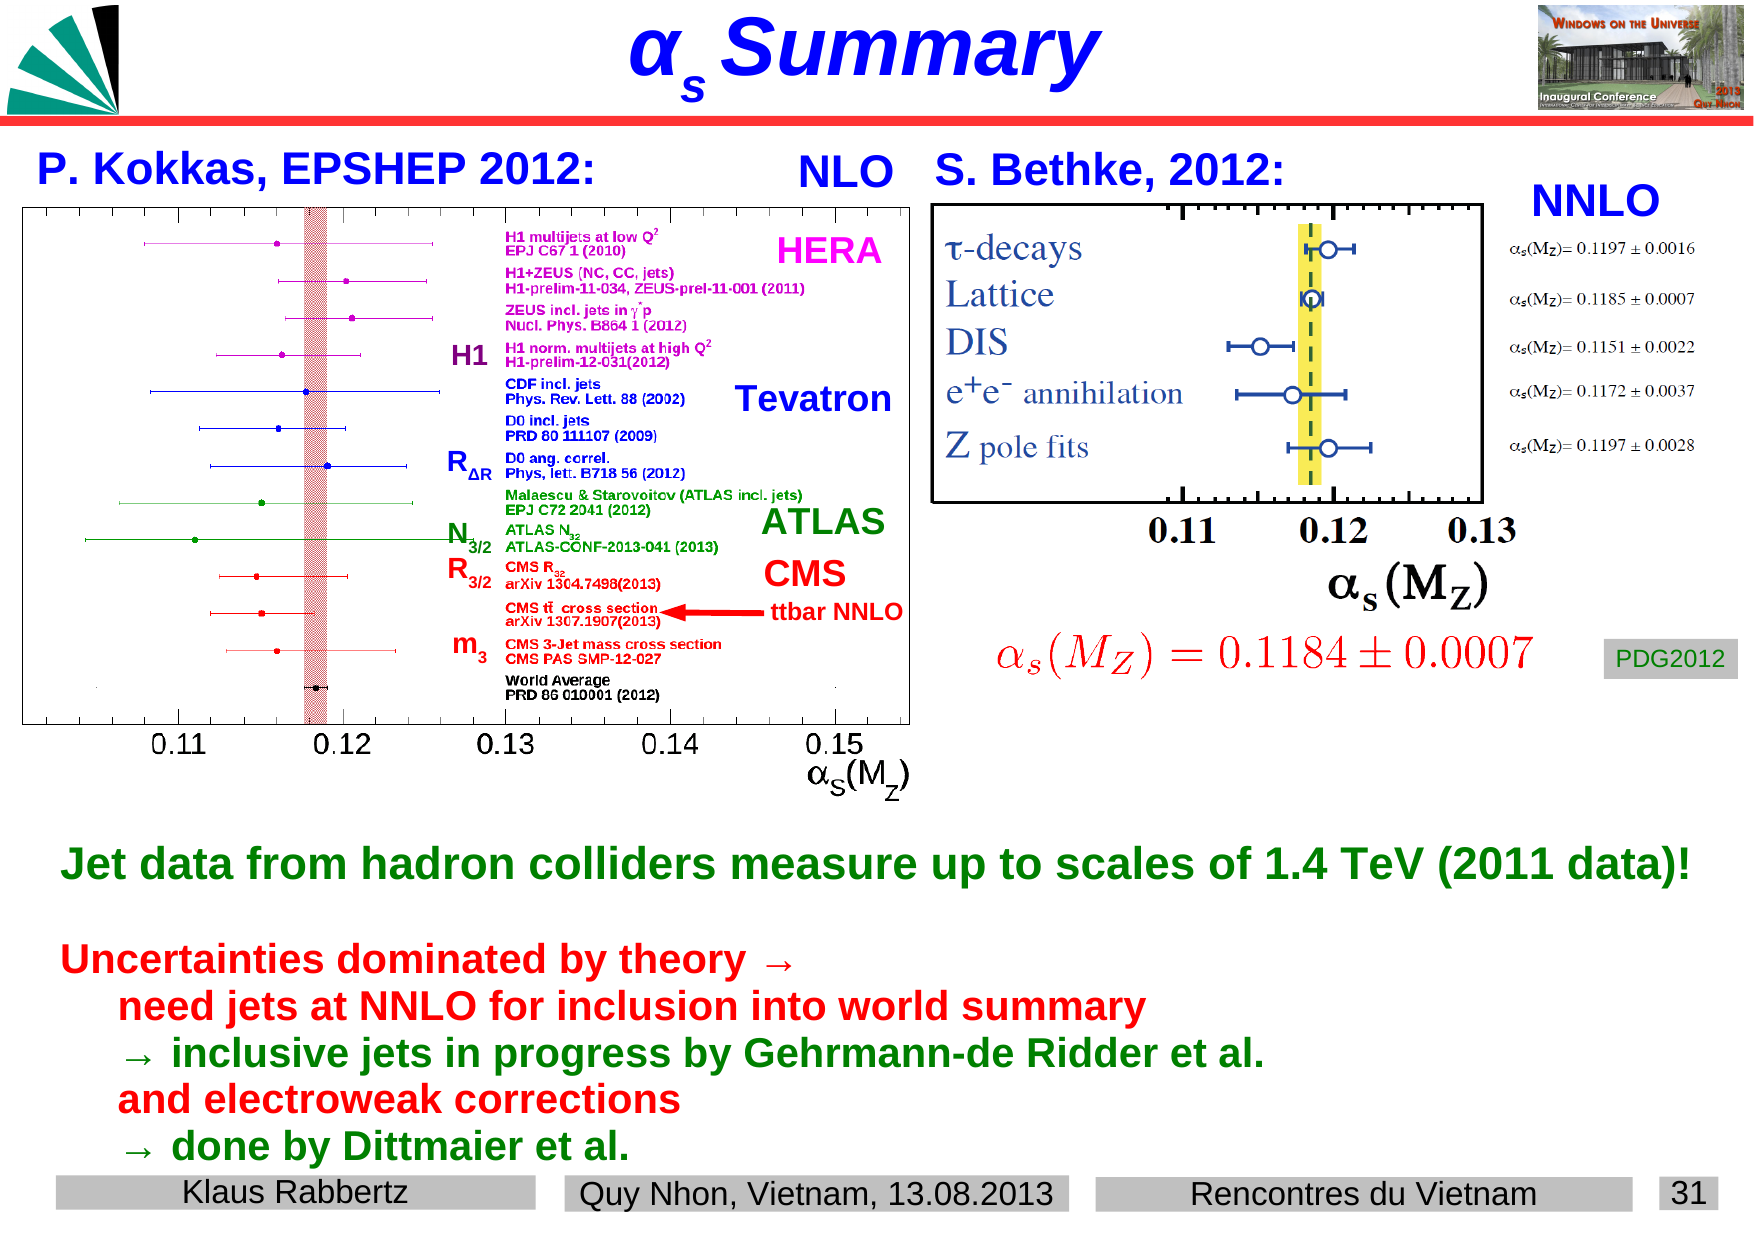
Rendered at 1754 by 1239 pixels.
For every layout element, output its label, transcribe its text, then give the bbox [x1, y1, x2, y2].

title αs Summary [123, 0, 1606, 114]
text_box Jet data from hadron colliders measure up to scales of 1.4 TeV (2011 data)! Uncertainties dominated by theory → need jets at NNLO for inclusion into world summary → inclusive jets in progress by Gehrmann-de Ridder et al. and electroweak corrections → done by Dittmaier et al. [48, 832, 1705, 1175]
text_box N3/2 [435, 511, 505, 563]
picture [1606, 5, 1744, 110]
text_box ttbar NNLO [758, 591, 916, 632]
picture [13, 192, 1721, 807]
text_box NLO [786, 140, 907, 204]
text_box R3/2 [435, 563, 505, 599]
text_box ATLAS [749, 494, 896, 549]
text_box CMS [751, 546, 859, 601]
picture [7, 5, 119, 116]
text_box m3 [440, 621, 500, 673]
text_box S. Bethke, 2012: [922, 138, 1299, 192]
text_box Tevatron [722, 372, 905, 426]
text_box NNLO [1519, 168, 1673, 233]
text_box PDG2012 [1603, 638, 1738, 679]
text_box RΔR [435, 438, 505, 491]
text_box HERA [764, 223, 894, 278]
text_box H1 [439, 332, 501, 378]
text_box P. Kokkas, EPSHEP 2012: [24, 137, 609, 201]
